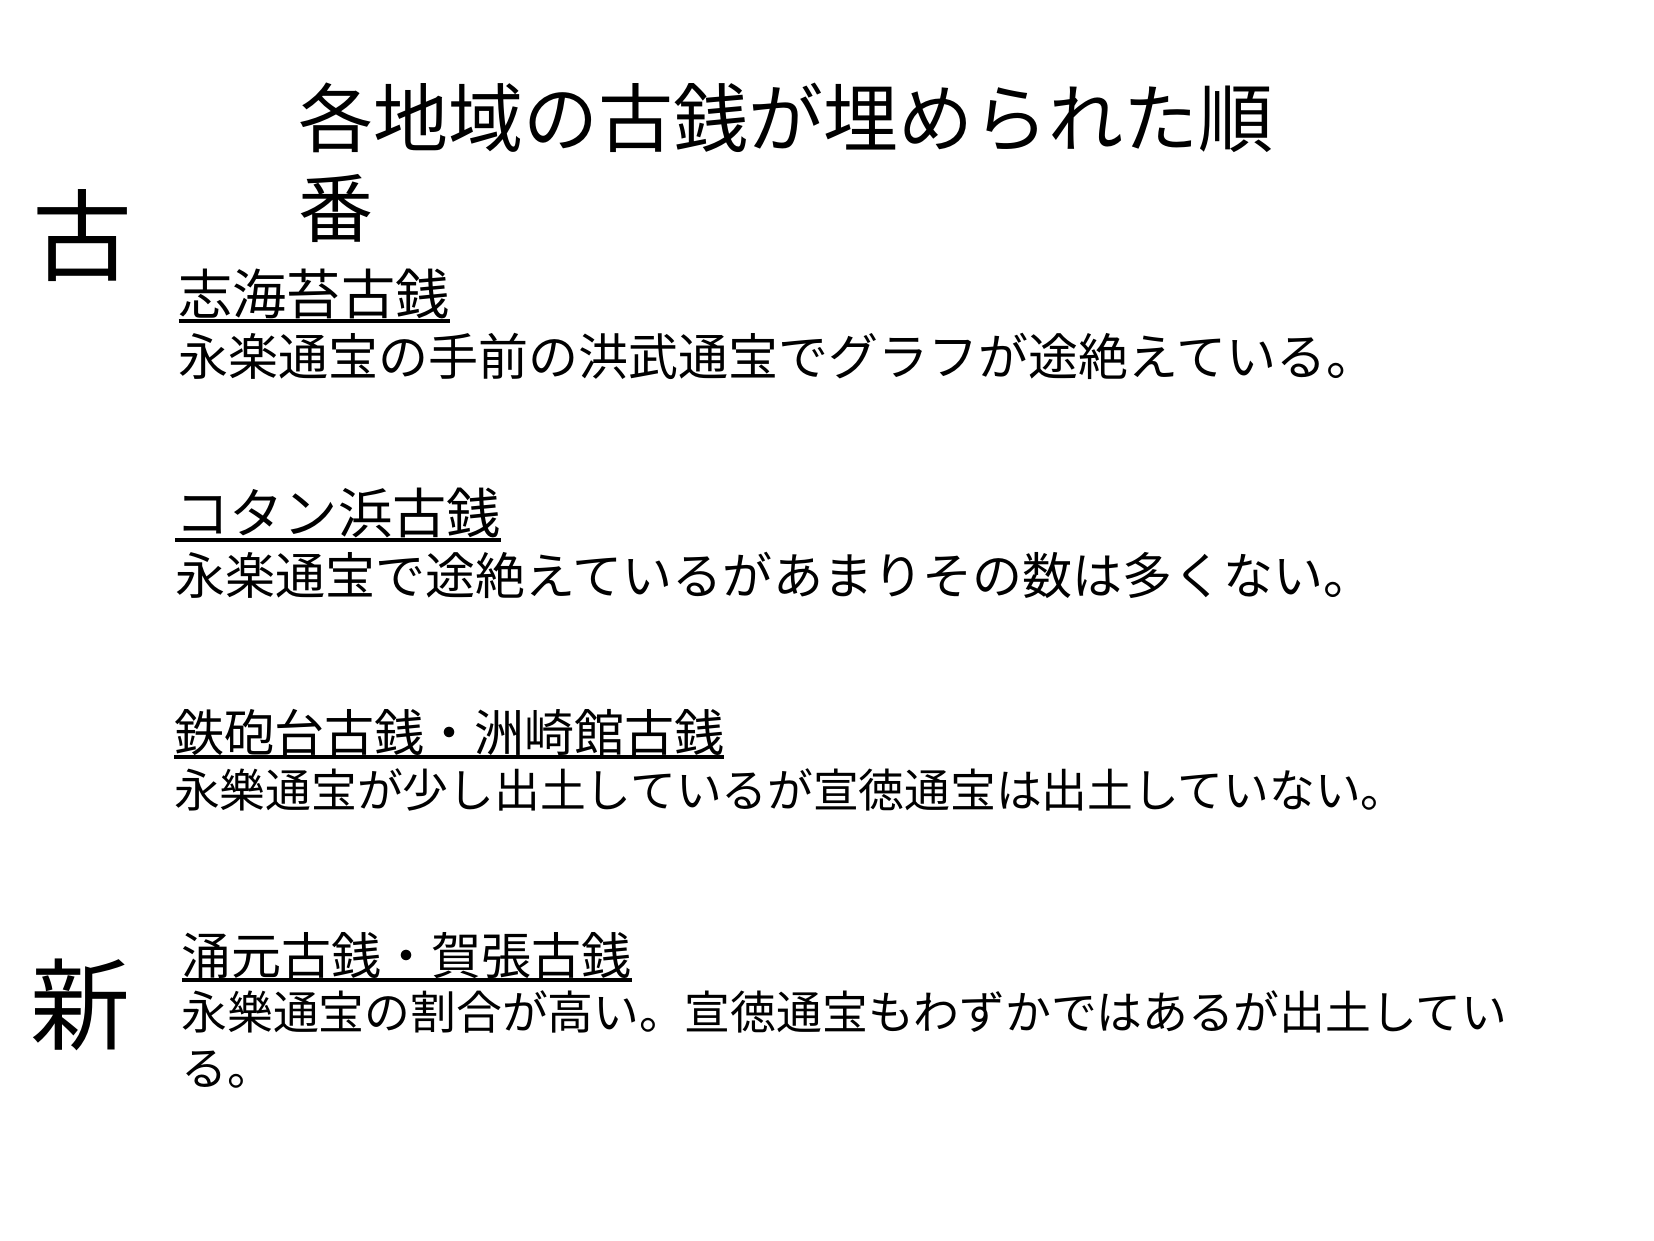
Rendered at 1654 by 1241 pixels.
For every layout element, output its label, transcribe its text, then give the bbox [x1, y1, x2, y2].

text_box 古 [17, 166, 155, 302]
text_box 新 [15, 935, 146, 1070]
text_box 鉄砲台古銭・洲崎館古銭 永樂通宝が少し出土しているが宣徳通宝は出土していない。 [159, 666, 1436, 1241]
text_box コタン浜古銭 永楽通宝で途絶えているがあまりその数は多くない。 [160, 447, 1437, 916]
text_box 志海苔古銭 永楽通宝の手前の洪武通宝でグラフが途絶えている。 [163, 229, 1440, 916]
text_box 各地域の古銭が埋められた順番 [283, 64, 1359, 259]
text_box 涌元古銭・賀張古銭 永樂通宝の割合が高い。宣徳通宝もわずかではあるが出土している。 [167, 916, 1565, 1035]
